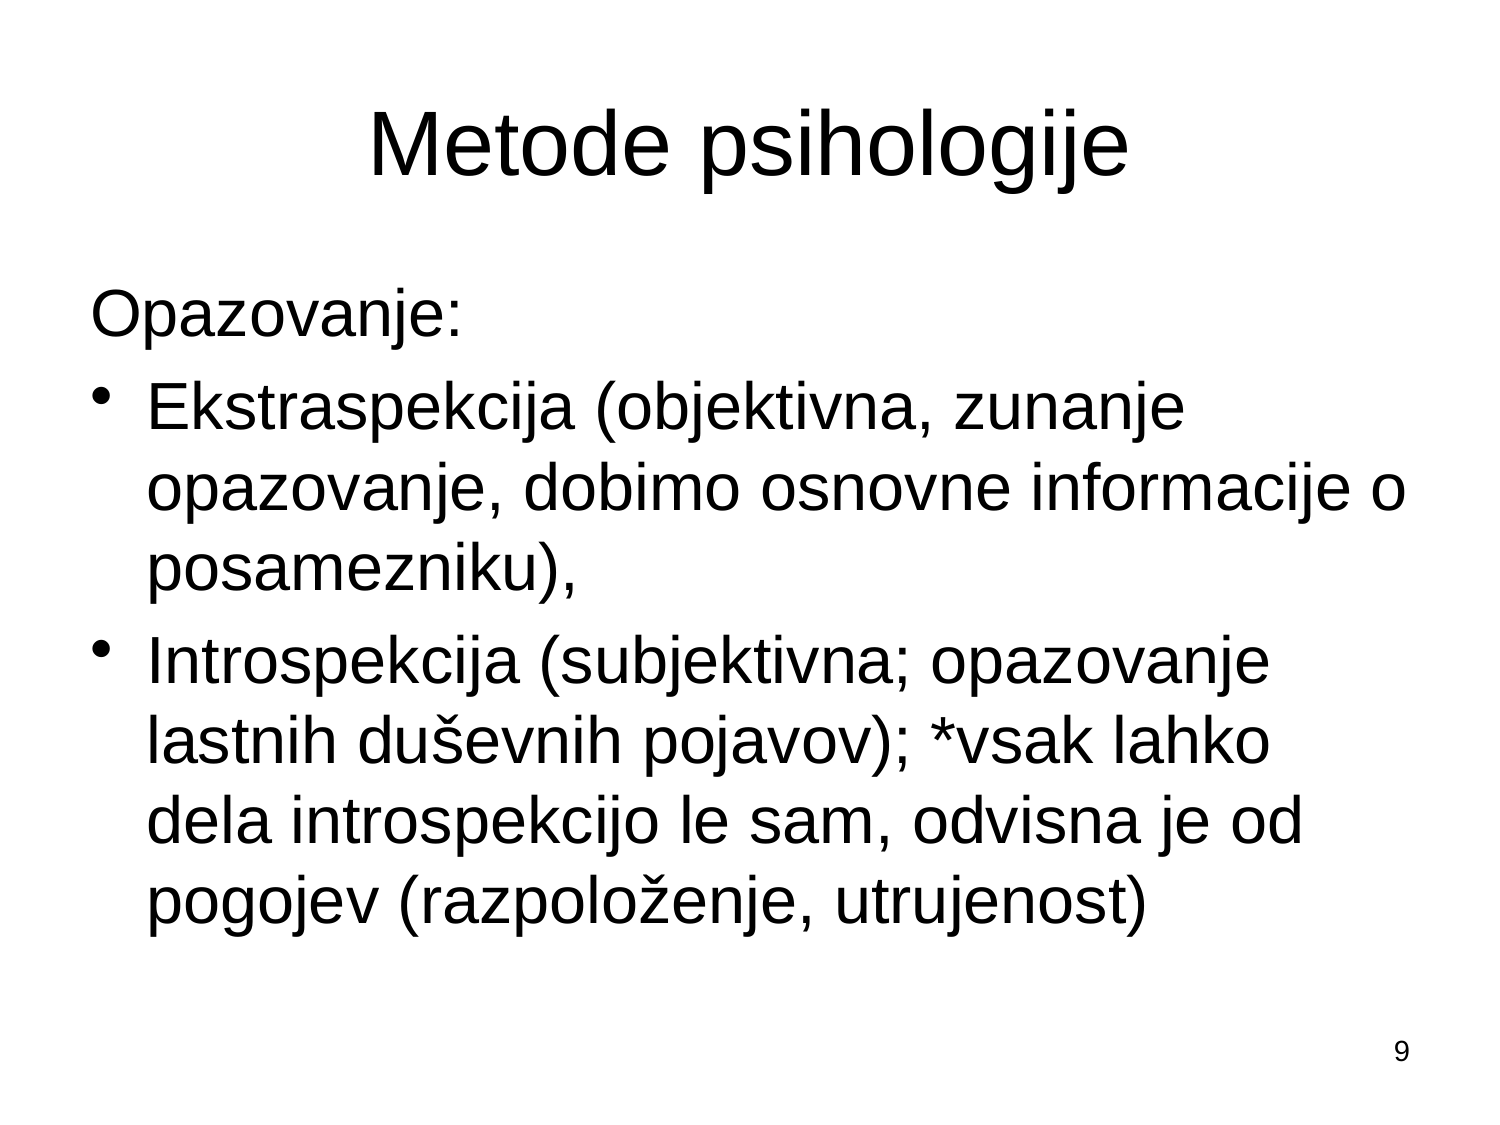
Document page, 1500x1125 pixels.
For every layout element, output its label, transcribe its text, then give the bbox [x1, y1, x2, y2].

list Opazovanje: Ekstraspekcija (objektivna, zunanje opazovanje, dobimo osnovne informacije o posamezniku), Introspekcija (subjektivna; opazovanje lastnih duševnih pojavov); *vsak lahko dela introspekcijo le sam, odvisna je od pogojev (razpoloženje, utrujenost) [75, 262, 1425, 1005]
title Metode psihologije [75, 45, 1425, 233]
slide_number <number> [1074, 1024, 1425, 1103]
